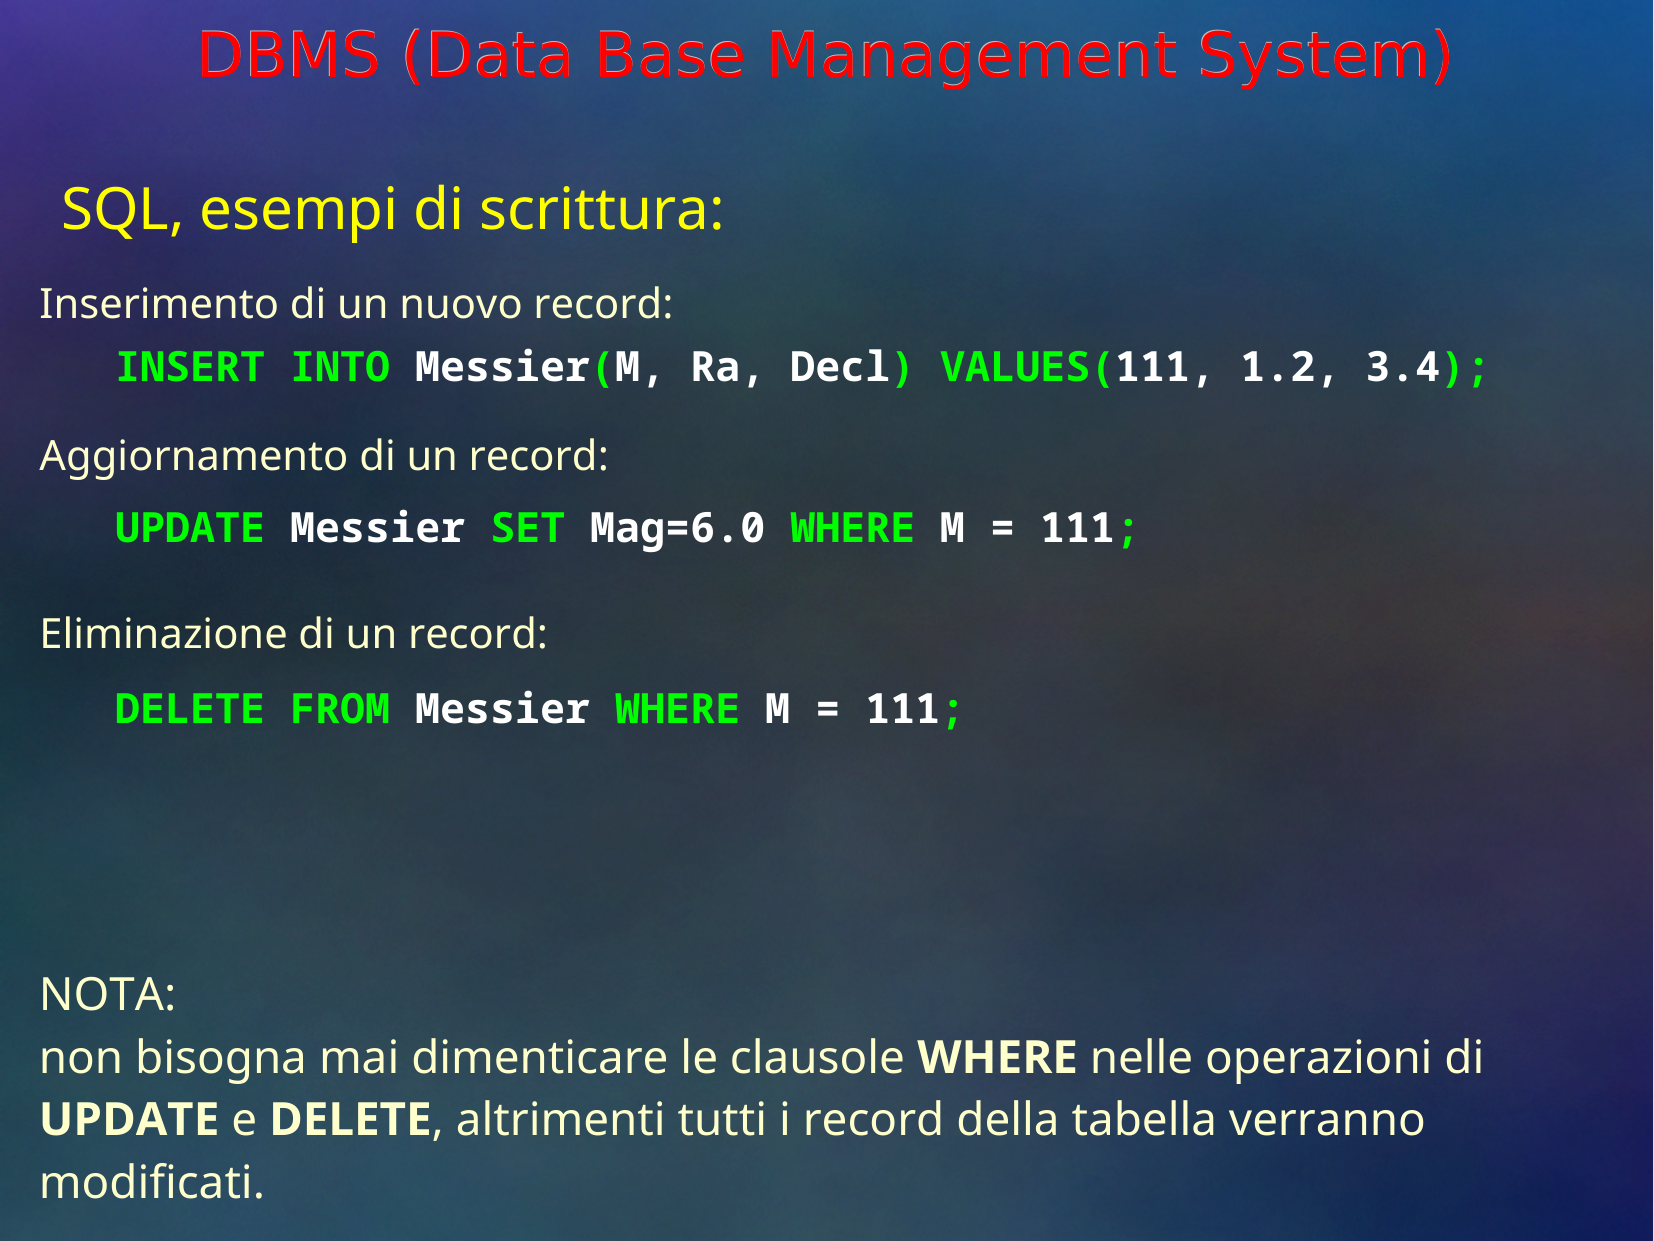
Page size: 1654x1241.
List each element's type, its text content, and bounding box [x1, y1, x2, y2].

text_box SQL, esempi di scrittura: [25, 167, 885, 231]
text_box Inserimento di un nuovo record: [39, 274, 1267, 351]
text_box Eliminazione di un record: [39, 603, 1267, 681]
text_box DELETE FROM Messier WHERE M = 111; [115, 679, 1573, 759]
picture [0, 0, 1654, 1241]
text_box NOTA: non bisogna mai dimenticare le clausole WHERE nelle operazioni di UPDATE e DELETE, altrimenti tutti i record della tabella verranno modificati. [38, 961, 1621, 1206]
text_box UPDATE Messier SET Mag=6.0 WHERE M = 111; [115, 497, 1573, 577]
text_box INSERT INTO Messier(M, Ra, Decl) VALUES(111, 1.2, 3.4); [115, 336, 1573, 396]
text_box Aggiornamento di un record: [39, 426, 1267, 523]
